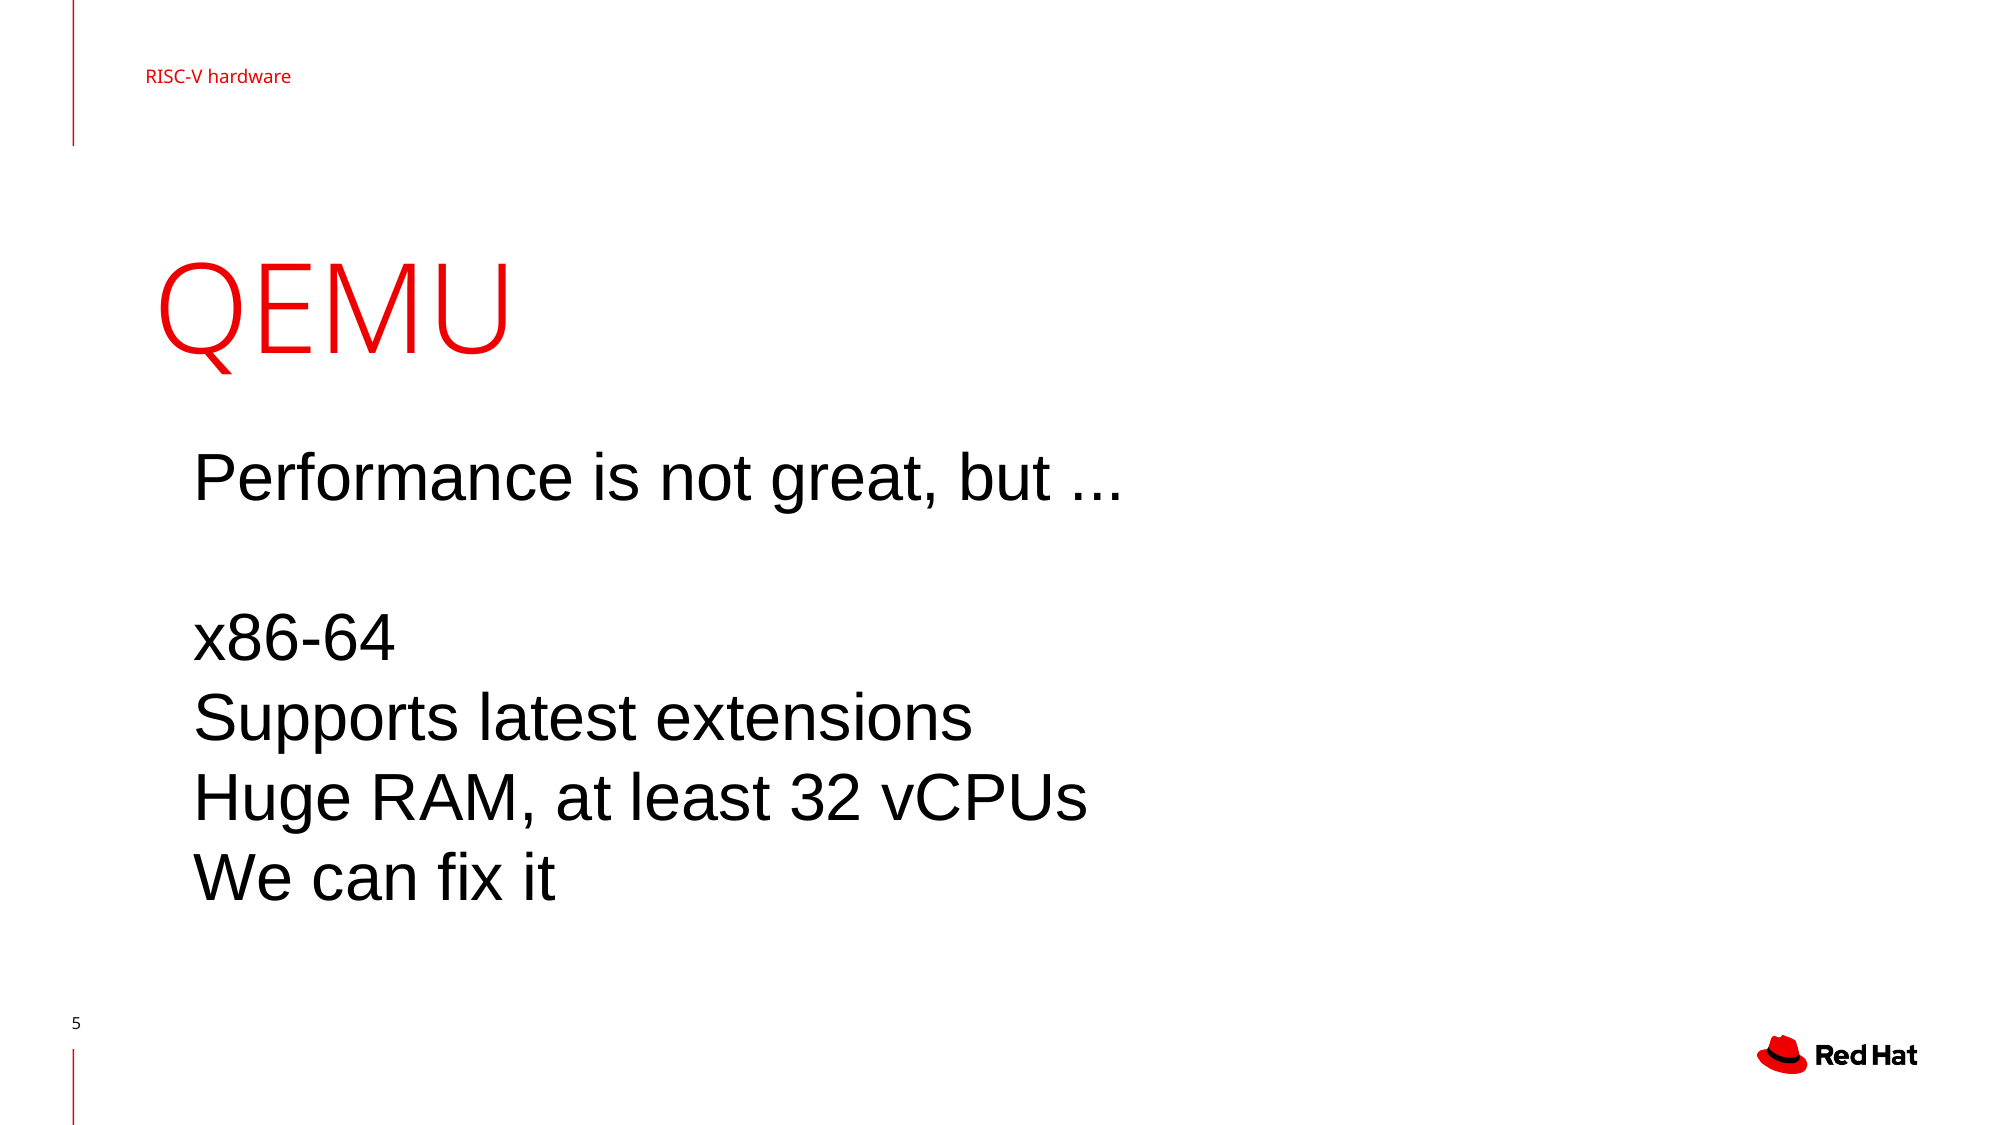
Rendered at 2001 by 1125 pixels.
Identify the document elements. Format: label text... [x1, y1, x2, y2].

picture [1757, 1035, 1918, 1074]
text_box RISC-V hardware [73, 9, 918, 144]
title QEMU [81, 213, 1747, 427]
text_box Performance is not great, but ... x86-64 Supports latest extensions Huge RAM, at least 32 vCPUs We can fix it [178, 426, 1759, 921]
